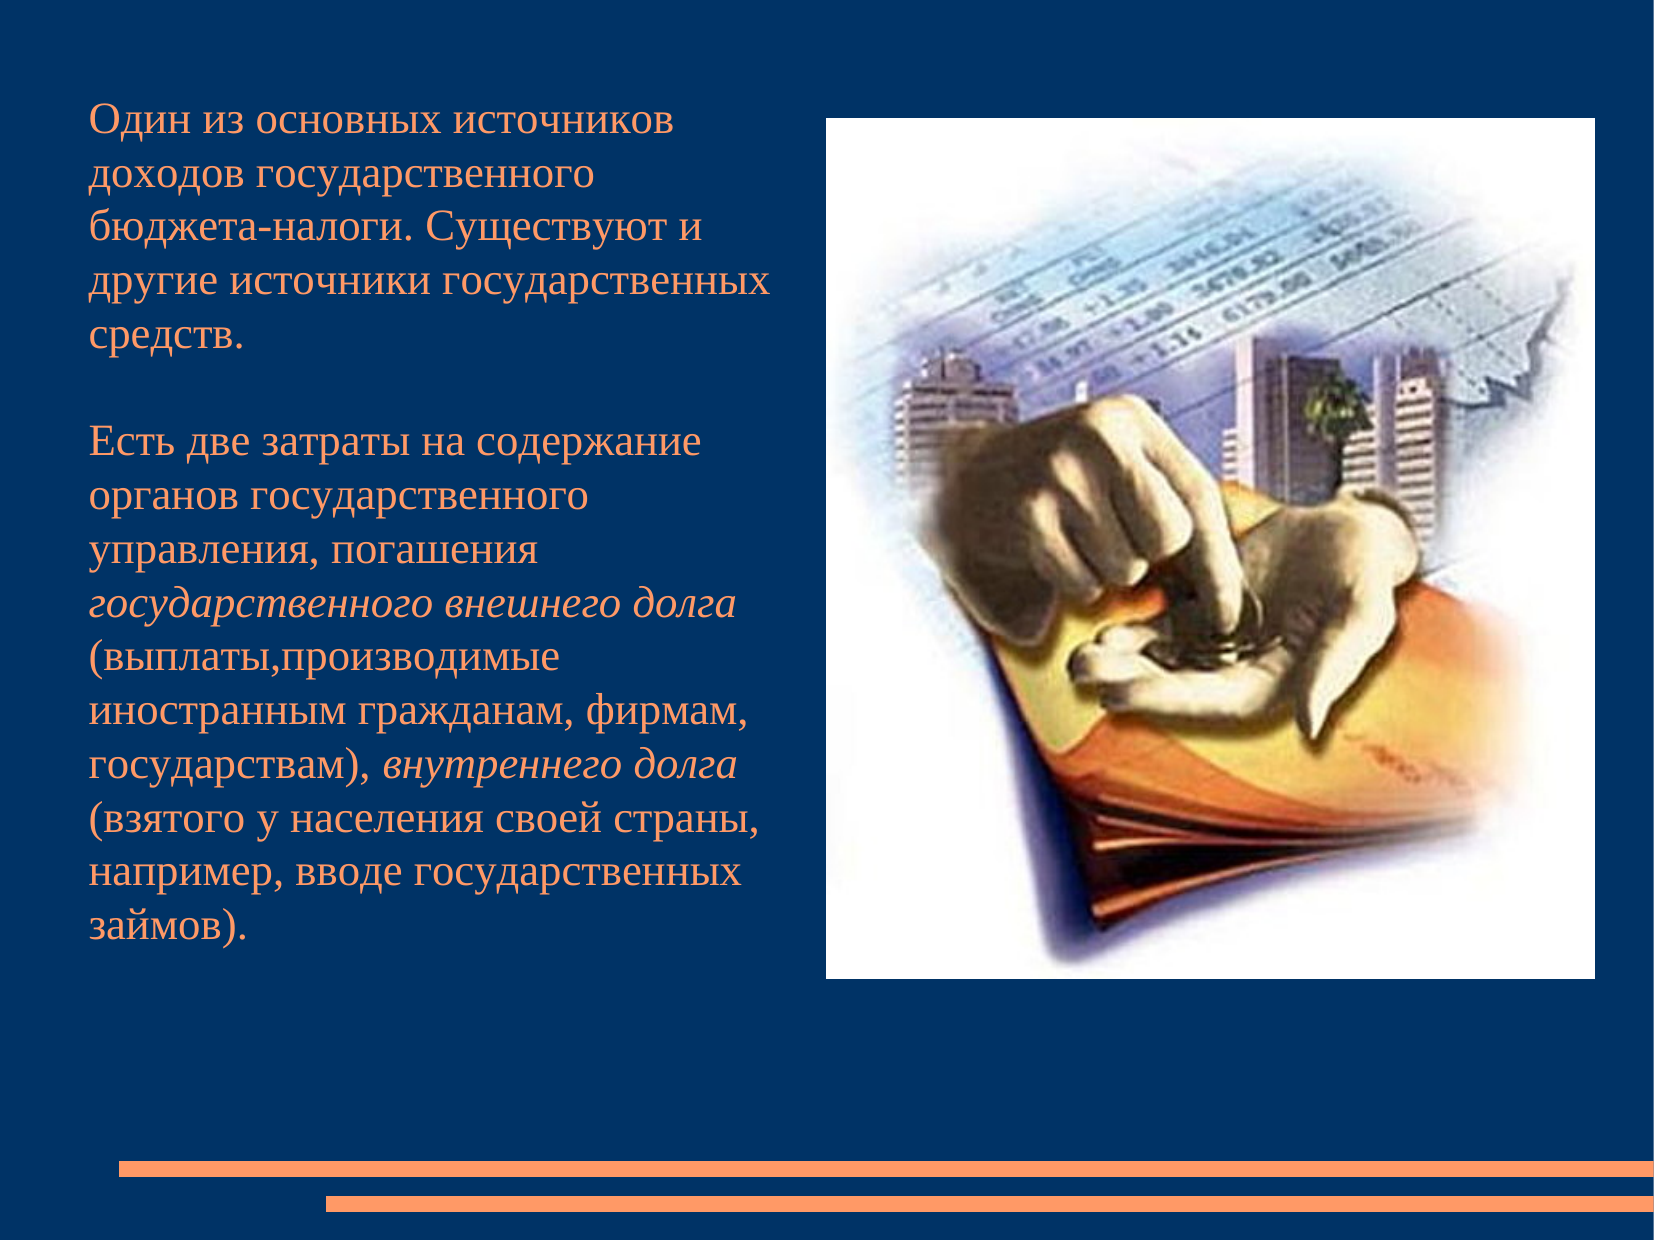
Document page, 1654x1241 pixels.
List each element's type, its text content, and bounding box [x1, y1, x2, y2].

picture [826, 118, 1595, 979]
list Один из основных источников доходов государственного бюджета-налоги. Существуют и другие источники государственных средств. Есть две затраты на содержание органов государственного управления, погашения государственного внешнего долга (выплаты,производимые иностранным гражданам, фирмам, государствам), внутреннего долга (взятого у населения своей страны, например, вводе государственных займов). [88, 88, 791, 956]
